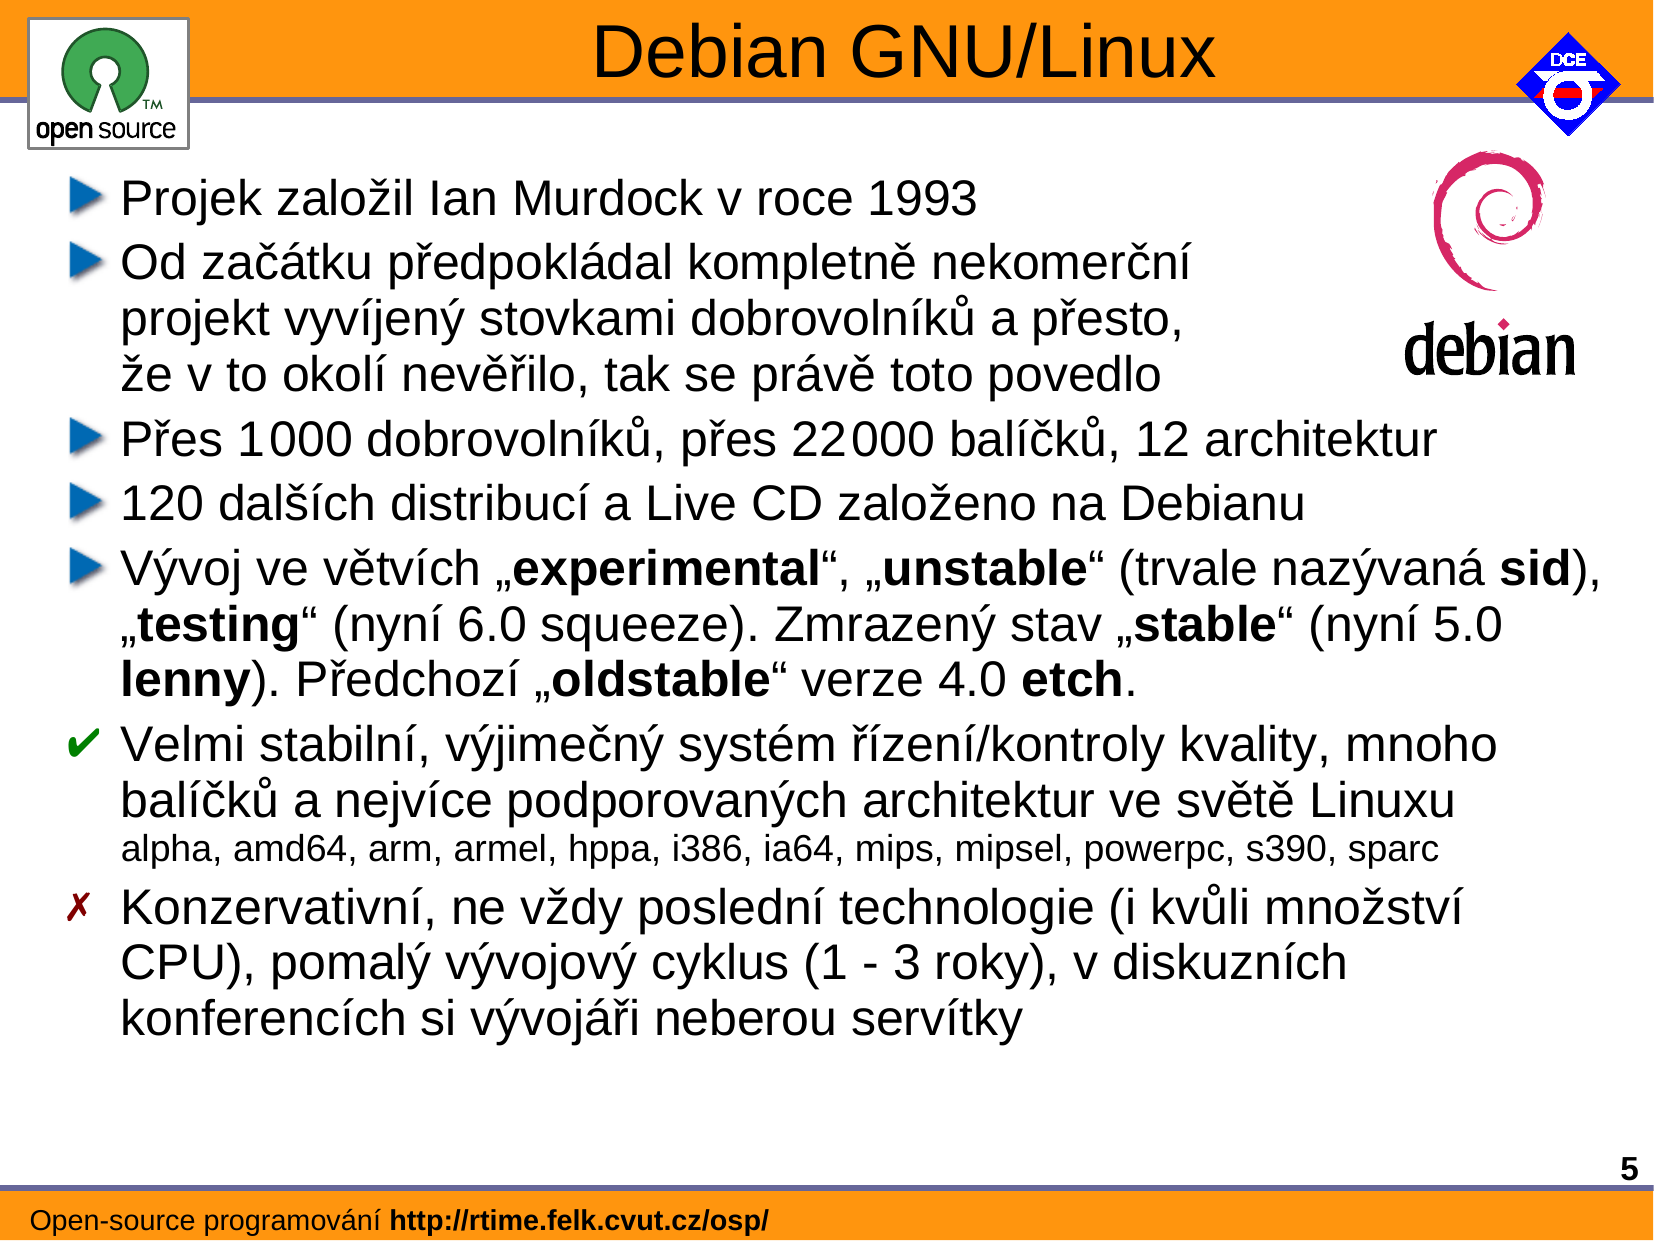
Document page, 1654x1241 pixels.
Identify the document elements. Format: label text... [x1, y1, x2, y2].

text_box [1433, 150, 1546, 291]
text_box [1512, 334, 1541, 376]
text_box [1497, 318, 1510, 331]
list Projek založil Ian Murdock v roce 1993 Od začátku předpokládal kompletně nekomerční projekt vyvíjený stovkami dobrovolníků a přesto, že v to okolí nevěřilo, tak se právě toto povedlo Přes 1 000 dobrovolníků, přes 22 000 balíčků, 12 architektur 120 dalších distribucí a Live CD založeno na Debianu Vývoj ve větvích „experimental“, „unstable“ (trvale nazývaná sid), „testing“ (nyní 6.0 squeeze). Zmrazený stav „stable“ (nyní 5.0 lenny). Předchozí „oldstable“ verze 4.0 etch. Velmi stabilní, výjimečný systém řízení/kontroly kvality, mnoho balíčků a nejvíce podporovaných architektur ve světě Linuxu alpha, amd64, arm, armel, hppa, i386, ia64, mips, mipsel, powerpc, s390, sparc Konzervativní, ne vždy poslední technologie (i kvůli množství CPU), pomalý vývojový cyklus (1 - 3 roky), v diskuzních konferencích si vývojáři neberou servítky [49, 169, 1613, 1146]
text_box [1545, 334, 1576, 375]
text_box [1404, 320, 1436, 376]
text_box [1463, 320, 1496, 376]
text_box [1497, 334, 1509, 375]
title Debian GNU/Linux [178, 4, 1631, 98]
text_box [1436, 334, 1464, 376]
